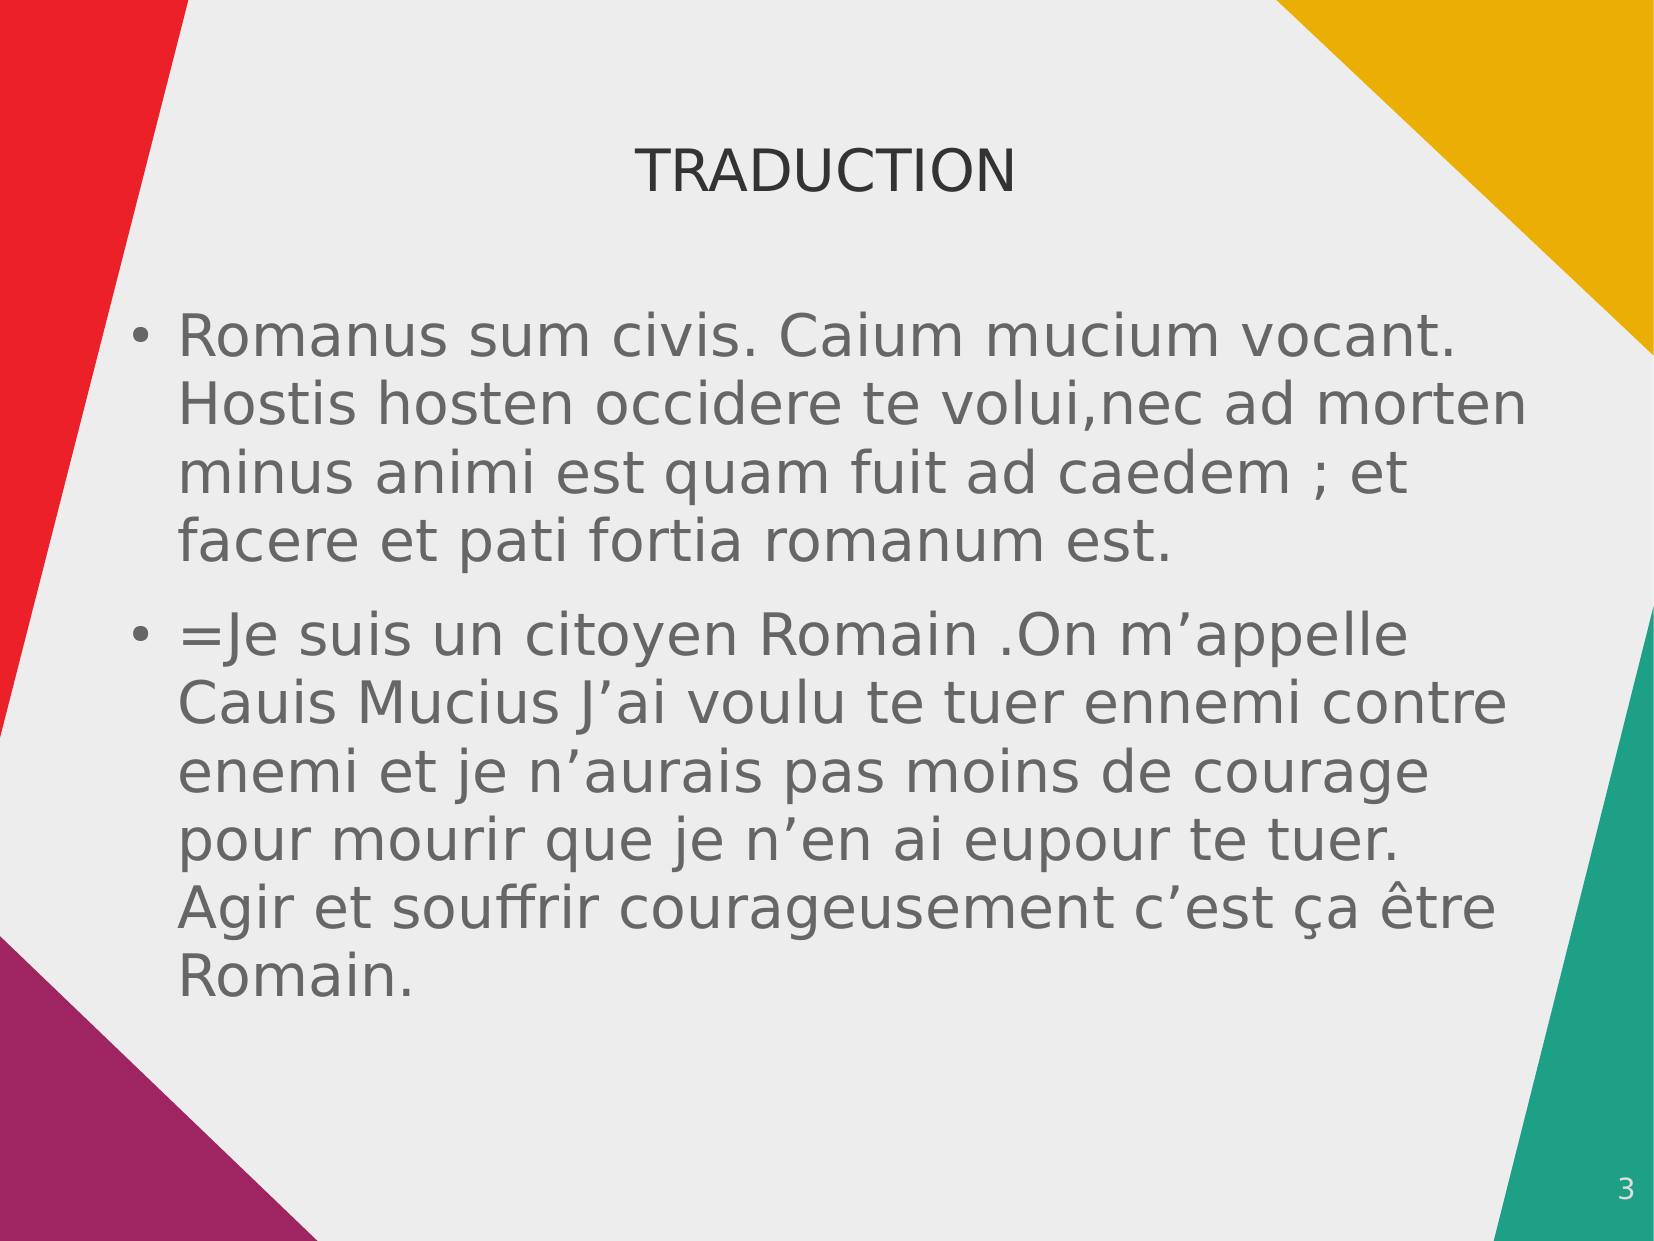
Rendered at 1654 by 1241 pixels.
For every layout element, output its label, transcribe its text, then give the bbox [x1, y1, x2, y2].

title TRADUCTION [114, 73, 1539, 271]
list Romanus sum civis. Caium mucium vocant. Hostis hosten occidere te volui,nec ad morten minus animi est quam fuit ad caedem ; et facere et pati fortia romanum est. =Je suis un citoyen Romain .On m’appelle Cauis Mucius J’ai voulu te tuer ennemi contre enemi et je n’aurais pas moins de courage pour mourir que je n’en ai eupour te tuer. Agir et souffrir courageusement c’est ça être Romain. [114, 302, 1539, 1033]
